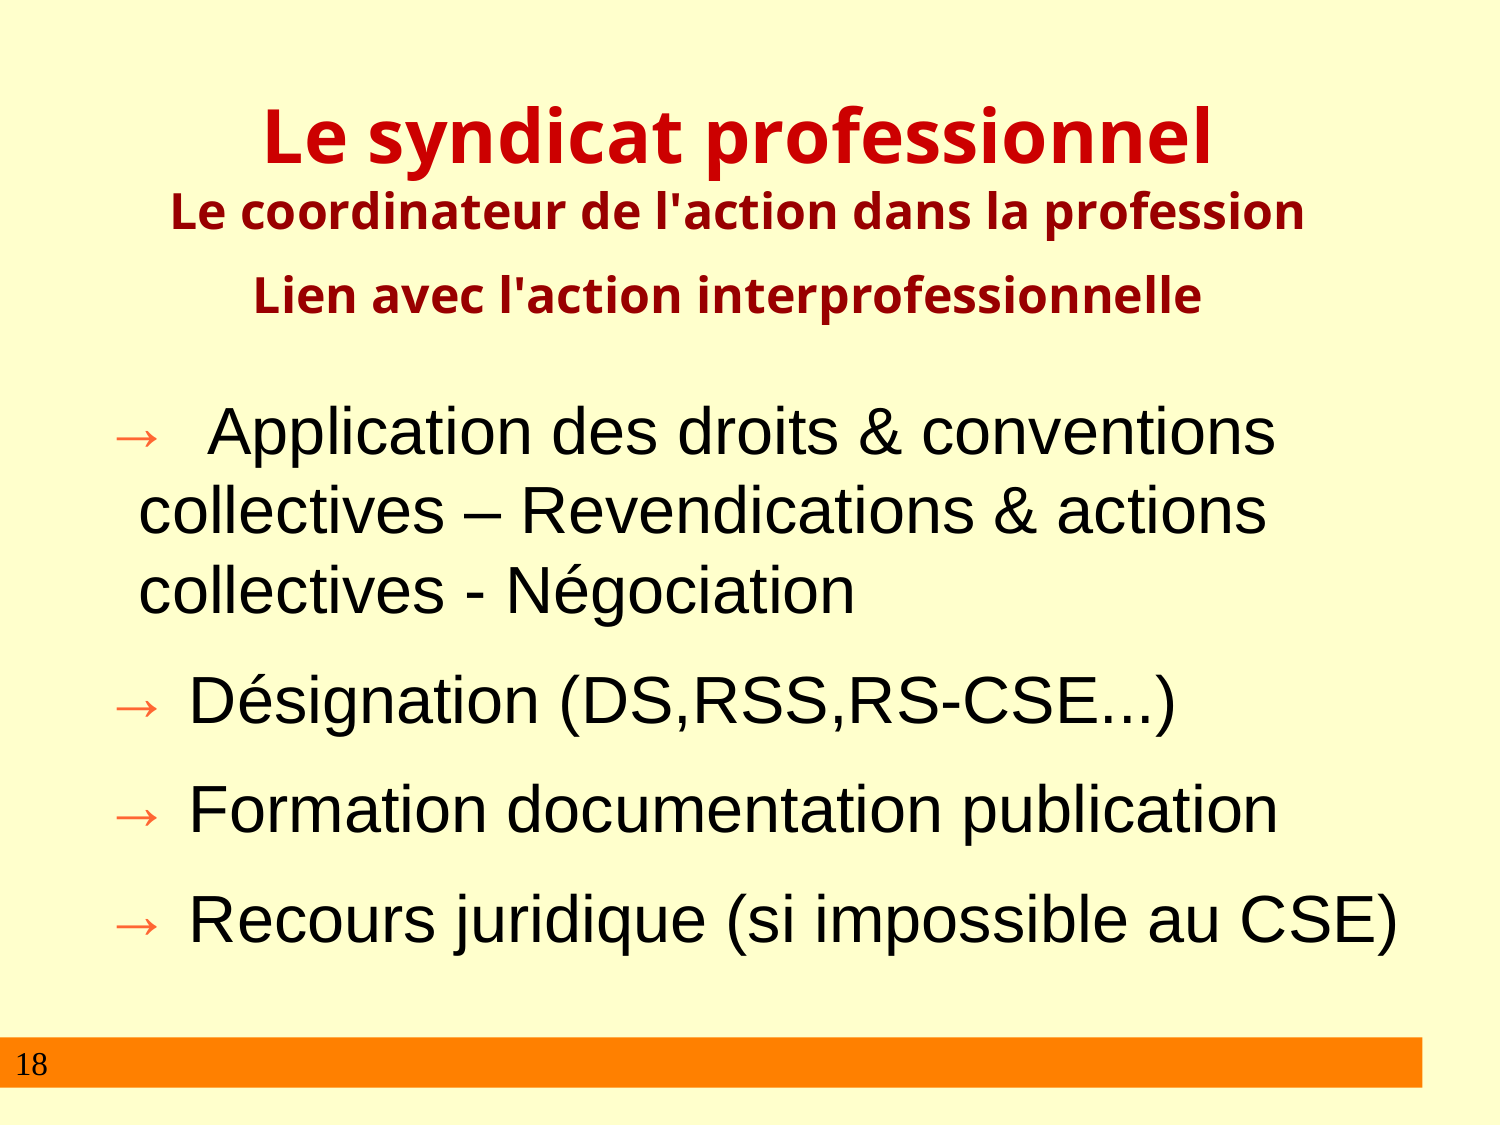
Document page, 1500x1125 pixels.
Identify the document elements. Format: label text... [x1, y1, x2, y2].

text_box <numéro> [0, 1037, 1423, 1088]
title Le syndicat professionnel Le coordinateur de l'action dans la profession Lien avec l'action interprofessionnelle [29, 56, 1447, 362]
list Application des droits & conventions collectives – Revendications & actions collectives - Négociation Désignation (DS,RSS,RS-CSE...) Formation documentation publication Recours juridique (si impossible au CSE) [88, 219, 1418, 1038]
